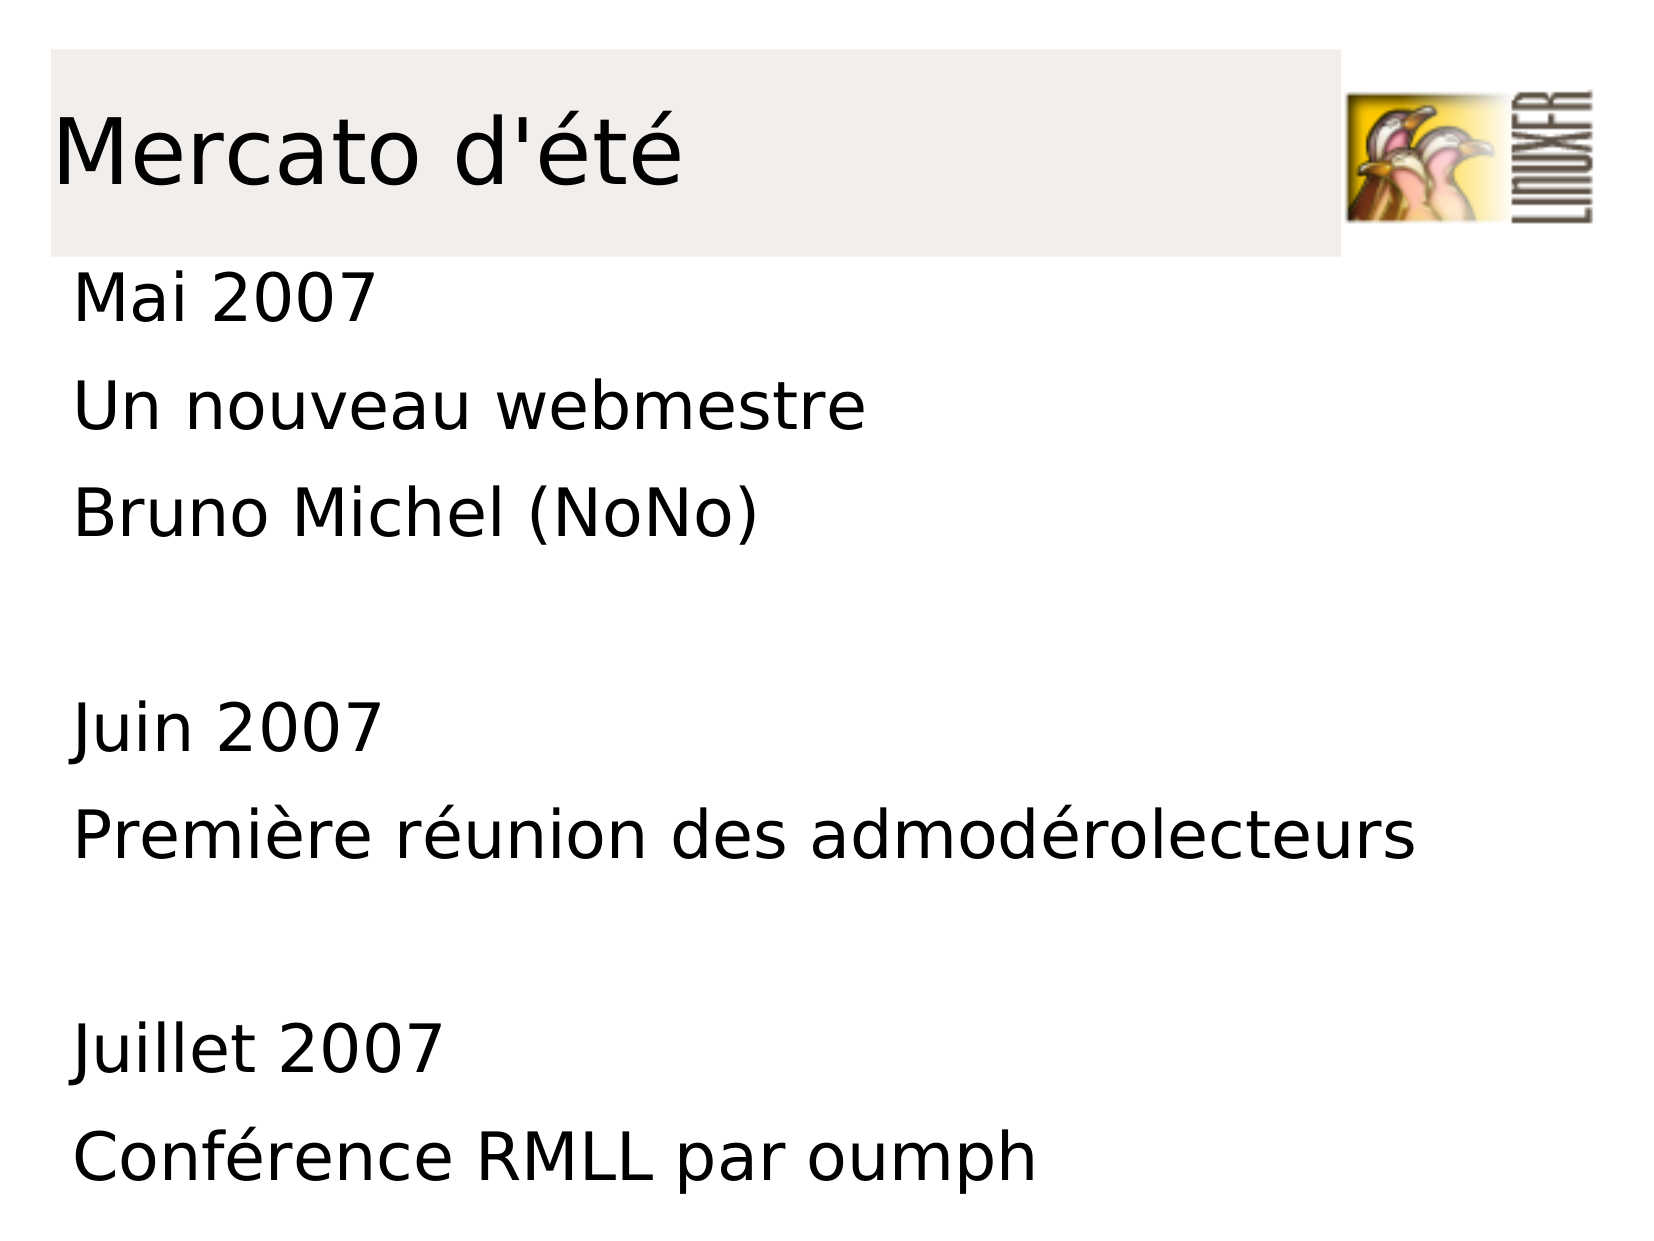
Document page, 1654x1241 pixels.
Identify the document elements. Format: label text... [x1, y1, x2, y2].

list Mai 2007 Un nouveau webmestre Bruno Michel (NoNo) Juin 2007 Première réunion des admodérolecteurs Juillet 2007 Conférence RMLL par oumph [54, 259, 1628, 1197]
picture [1342, 88, 1601, 229]
title Mercato d'été [51, 49, 1342, 257]
